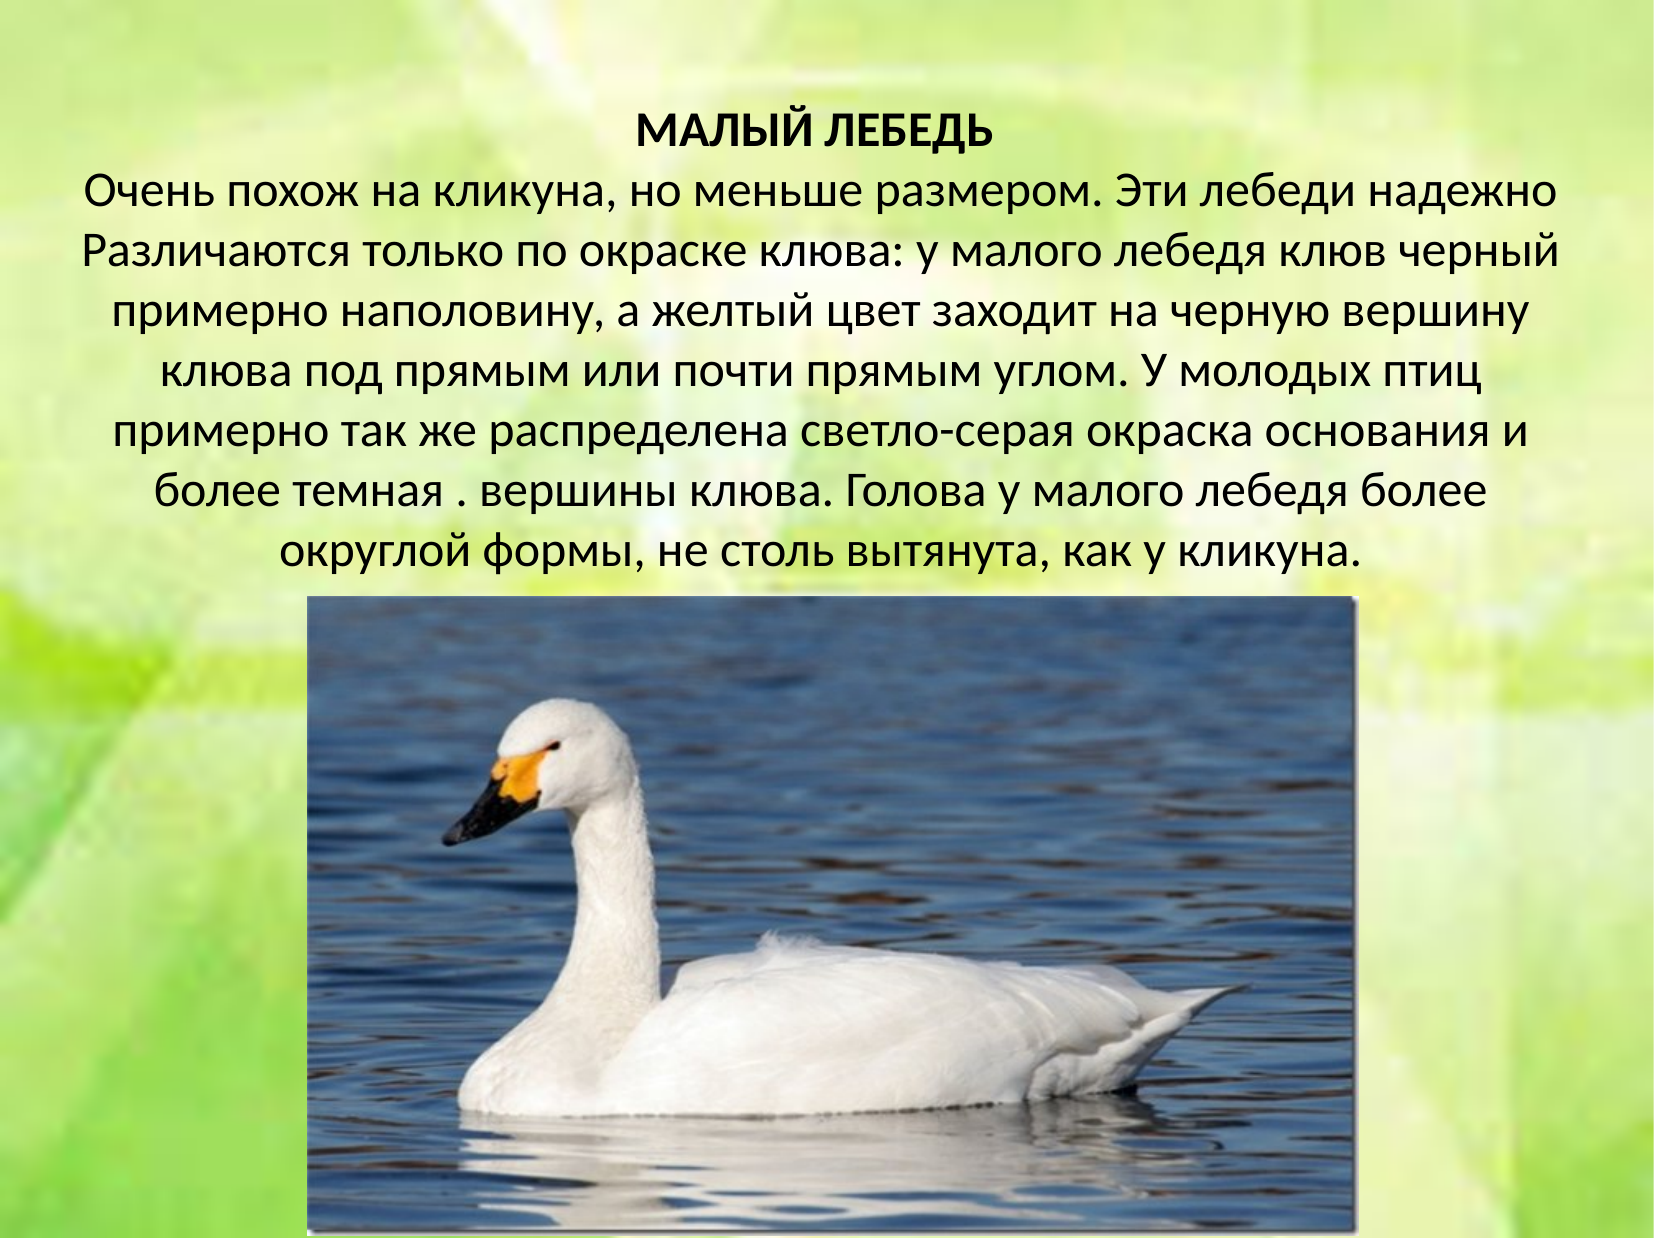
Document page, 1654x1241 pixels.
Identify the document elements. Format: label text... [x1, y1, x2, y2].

picture [0, 0, 1654, 1238]
text_box МАЛЫЙ ЛЕБЕДЬ Очень похож на кликуна, но меньше размером. Эти лебеди надежно Различаются только по окраске клюва: у малого лебедя клюв черный примерно наполовину, а желтый цвет заходит на черную вершину клюва под прямым или почти прямым углом. У молодых птиц примерно так же распределена светло-серая окраска основания и более темная . вершины клюва. Голова у малого лебедя более округлой формы, не столь вытянута, как у кликуна. [47, 88, 1595, 644]
